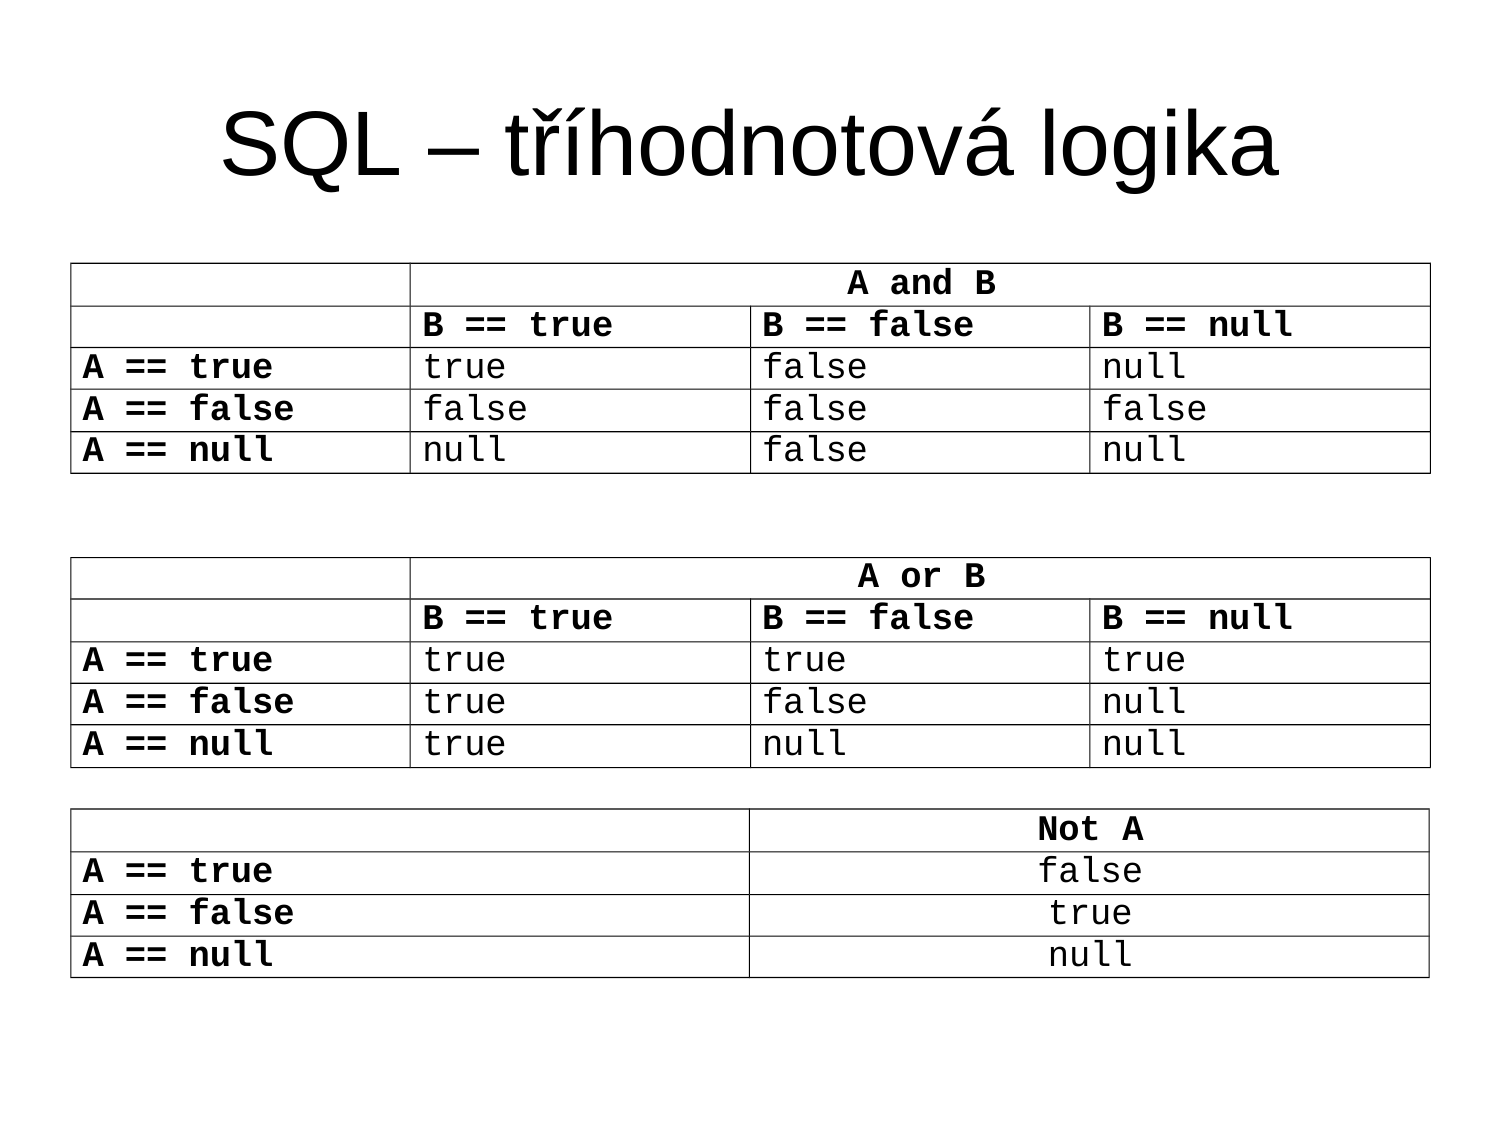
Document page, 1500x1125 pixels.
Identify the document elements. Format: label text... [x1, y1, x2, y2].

chart [0, 120, 1500, 1102]
title SQL – tříhodnotová logika [75, 45, 1425, 120]
